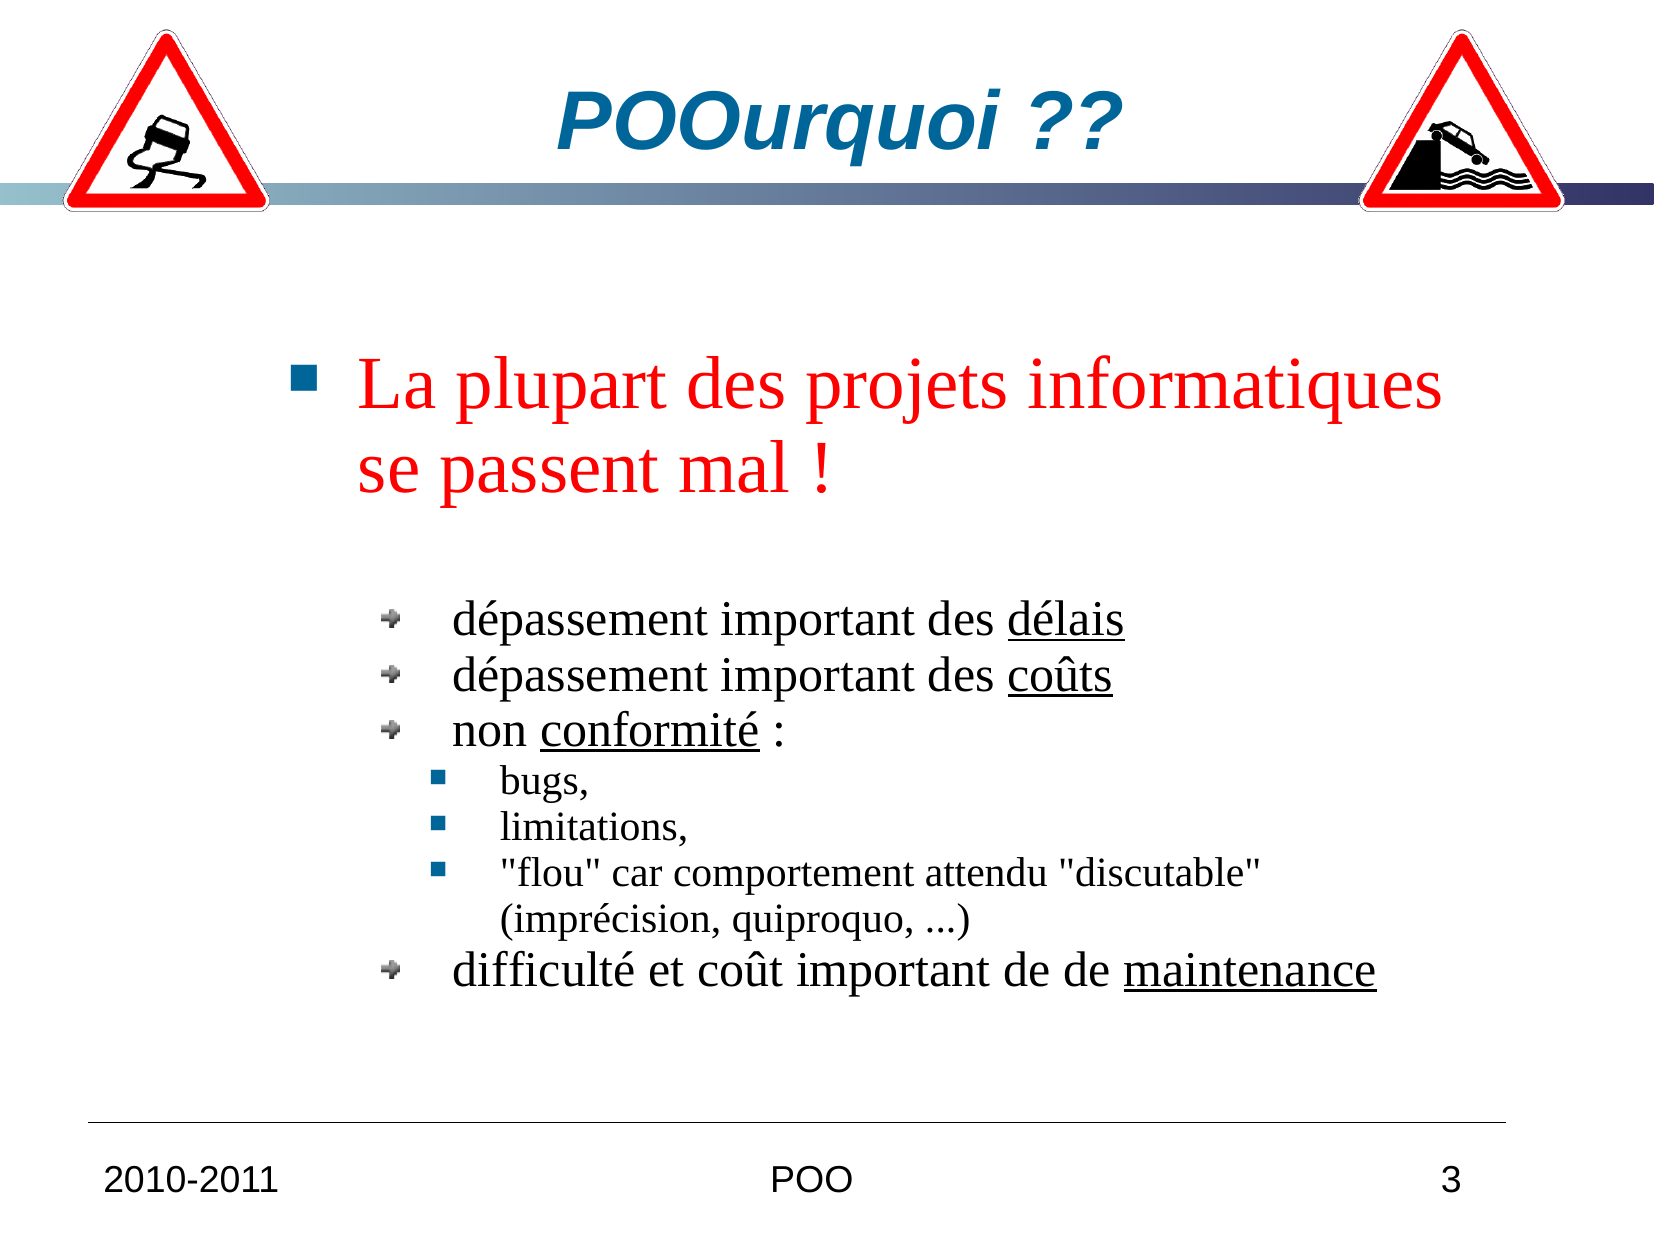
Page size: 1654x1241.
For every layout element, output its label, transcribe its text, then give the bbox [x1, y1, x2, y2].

list La plupart des projets informatiques se passent mal ! dépassement important des délais dépassement important des coûts non conformité : bugs, limitations, "flou" car comportement attendu "discutable" (imprécision, quiproquo, ...) difficulté et coût important de de maintenance [275, 342, 1499, 1202]
picture [62, 29, 270, 212]
title POOurquoi ?? [295, 73, 1358, 167]
picture [1358, 29, 1565, 212]
